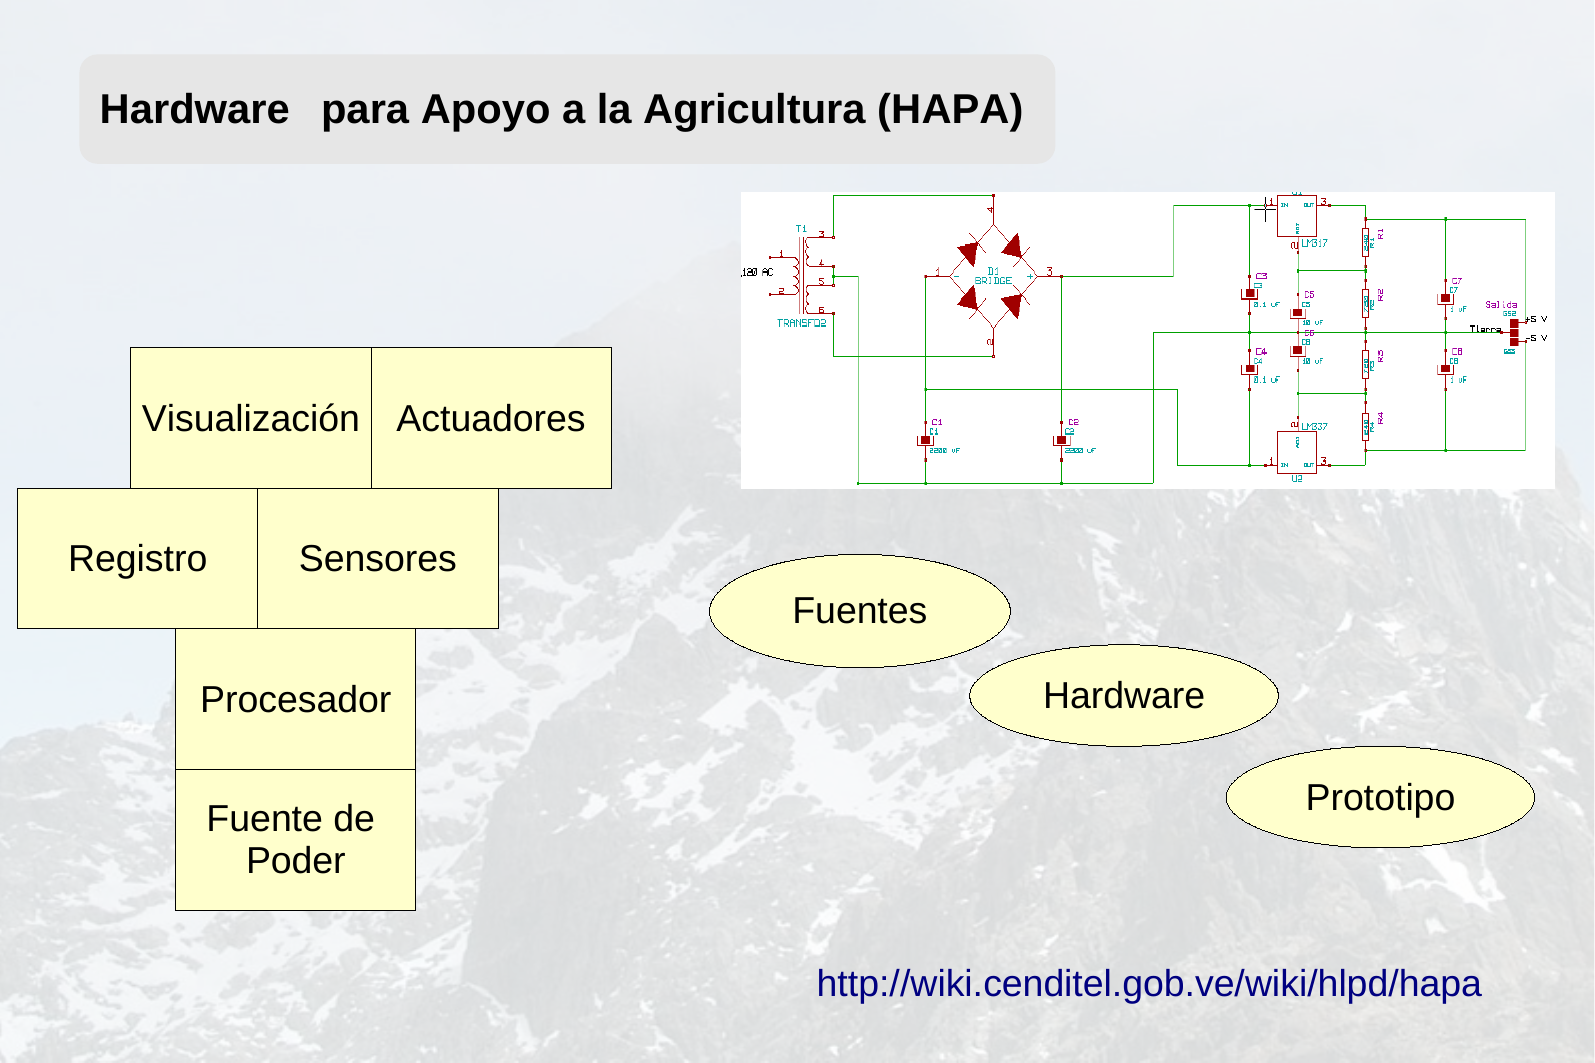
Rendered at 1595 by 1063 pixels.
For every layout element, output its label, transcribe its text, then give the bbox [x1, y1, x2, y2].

text_box Sensores [258, 489, 499, 629]
text_box Prototipo [1226, 746, 1535, 848]
text_box Procesador [175, 629, 416, 770]
picture [741, 192, 1555, 489]
text_box Hardware para Apoyo a la Agricultura (HAPA) [79, 54, 1056, 164]
text_box http://wiki.cenditel.gob.ve/wiki/hlpd/hapa [801, 955, 1545, 1031]
text_box Fuente de Poder [175, 770, 416, 911]
text_box Hardware [969, 644, 1279, 747]
text_box Fuentes [709, 554, 1011, 668]
text_box Registro [17, 488, 258, 629]
text_box Actuadores [371, 347, 612, 489]
text_box Visualización [130, 347, 371, 489]
